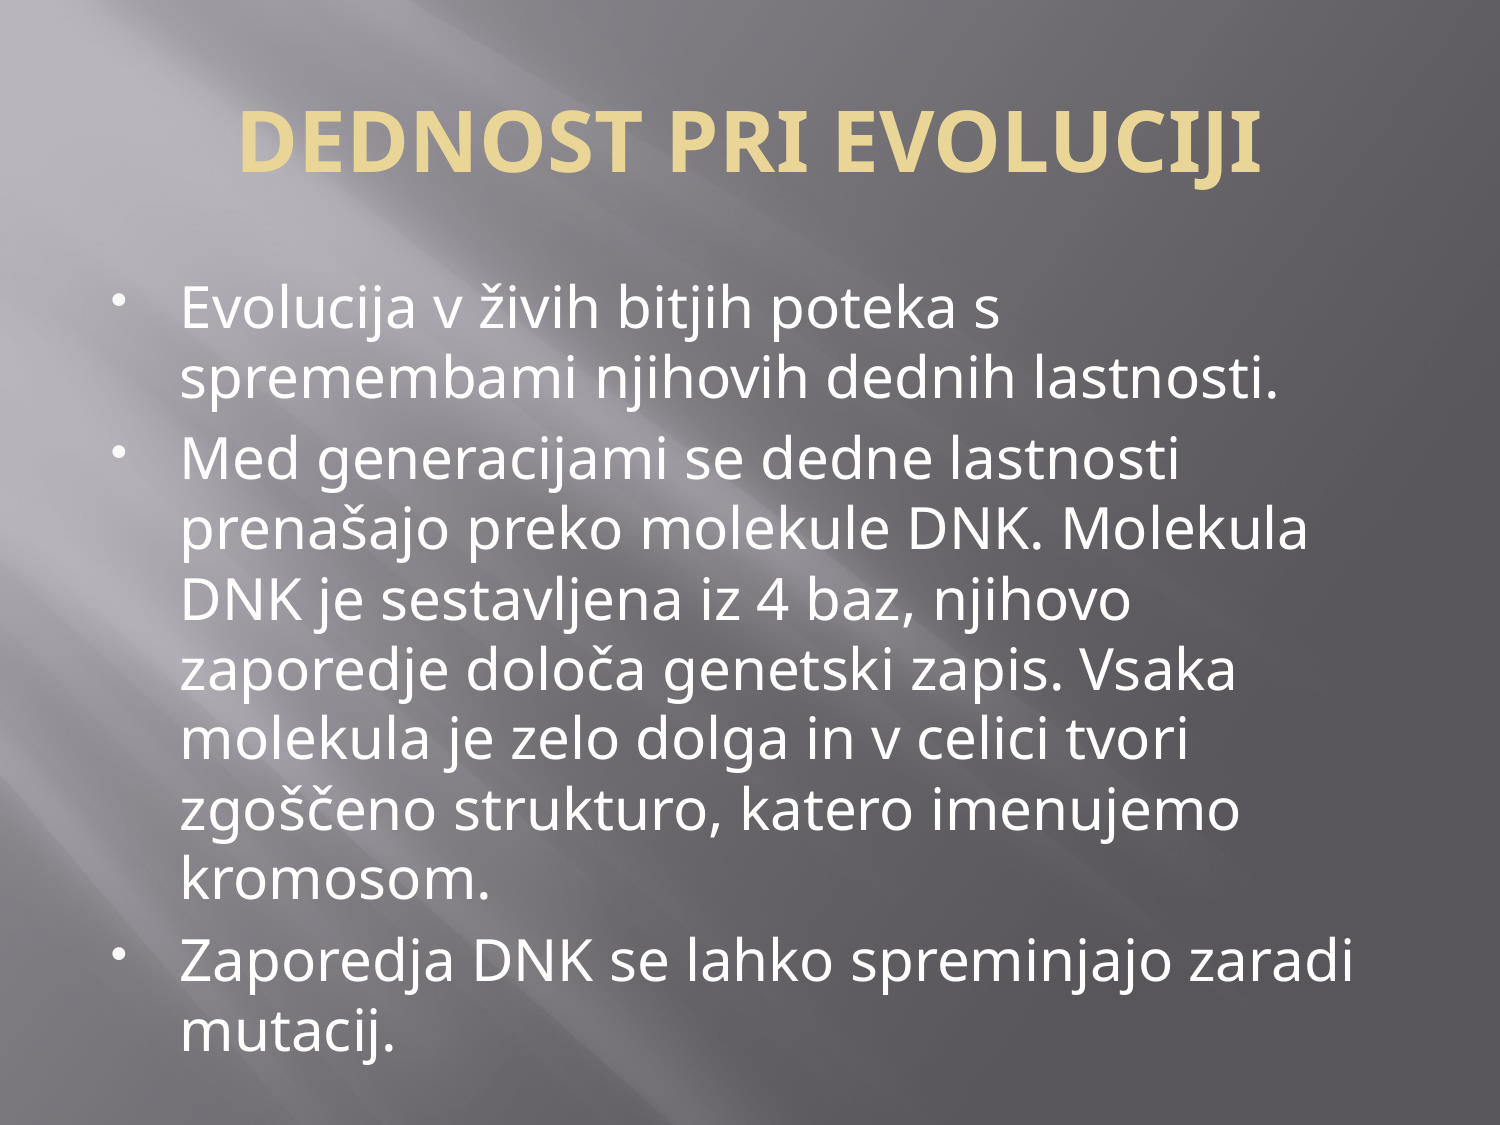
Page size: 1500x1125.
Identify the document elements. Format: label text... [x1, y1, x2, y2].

picture [0, 0, 1500, 1125]
title DEDNOST PRI EVOLUCIJI [75, 45, 1425, 233]
list Evolucija v živih bitjih poteka s spremembami njihovih dednih lastnosti. Med generacijami se dedne lastnosti prenašajo preko molekule DNK. Molekula DNK je sestavljena iz 4 baz, njihovo zaporedje določa genetski zapis. Vsaka molekula je zelo dolga in v celici tvori zgoščeno strukturo, katero imenujemo kromosom. Zaporedja DNK se lahko spreminjajo zaradi mutacij. [75, 262, 1425, 1035]
